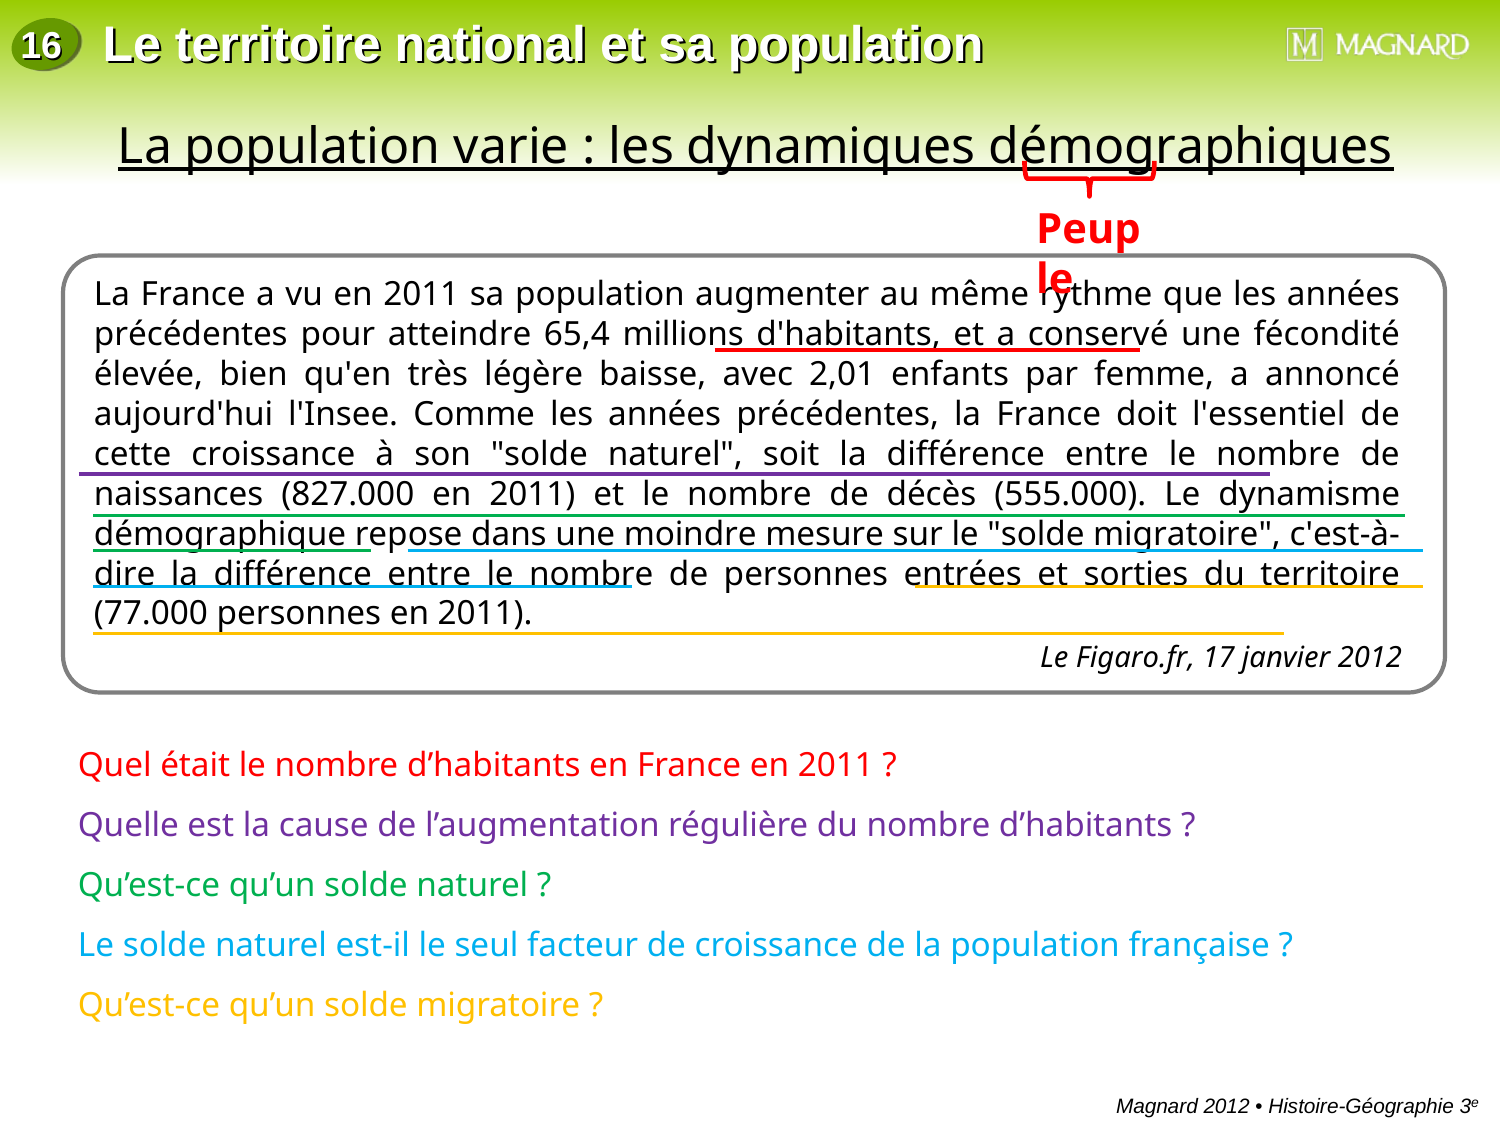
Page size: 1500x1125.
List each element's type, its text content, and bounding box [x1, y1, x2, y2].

title La population varie : les dynamiques démographiques [41, 90, 1471, 198]
text_box Peuple [1021, 194, 1169, 260]
list La France a vu en 2011 sa population augmenter au même rythme que les années précédentes pour atteindre 65,4 millions d'habitants, et a conservé une fécondité élevée, bien qu'en très légère baisse, avec 2,01 enfants par femme, a annoncé aujourd'hui l'Insee. Comme les années précédentes, la France doit l'essentiel de cette croissance à son "solde naturel", soit la différence entre le nombre de naissances (827.000 en 2011) et le nombre de décès (555.000). Le dynamisme démographique repose dans une moindre mesure sur le "solde migratoire", c'est-à-dire la différence entre le nombre de personnes entrées et sorties du territoire (77.000 personnes en 2011). Le Figaro.fr, 17 janvier 2012 [78, 264, 1429, 684]
text_box Quel était le nombre d’habitants en France en 2011 ? Quelle est la cause de l’augmentation régulière du nombre d’habitants ? Qu’est-ce qu’un solde naturel ? Le solde naturel est-il le seul facteur de croissance de la population française ? Qu’est-ce qu’un solde migratoire ? [63, 716, 1436, 1031]
picture [1251, 0, 1477, 100]
